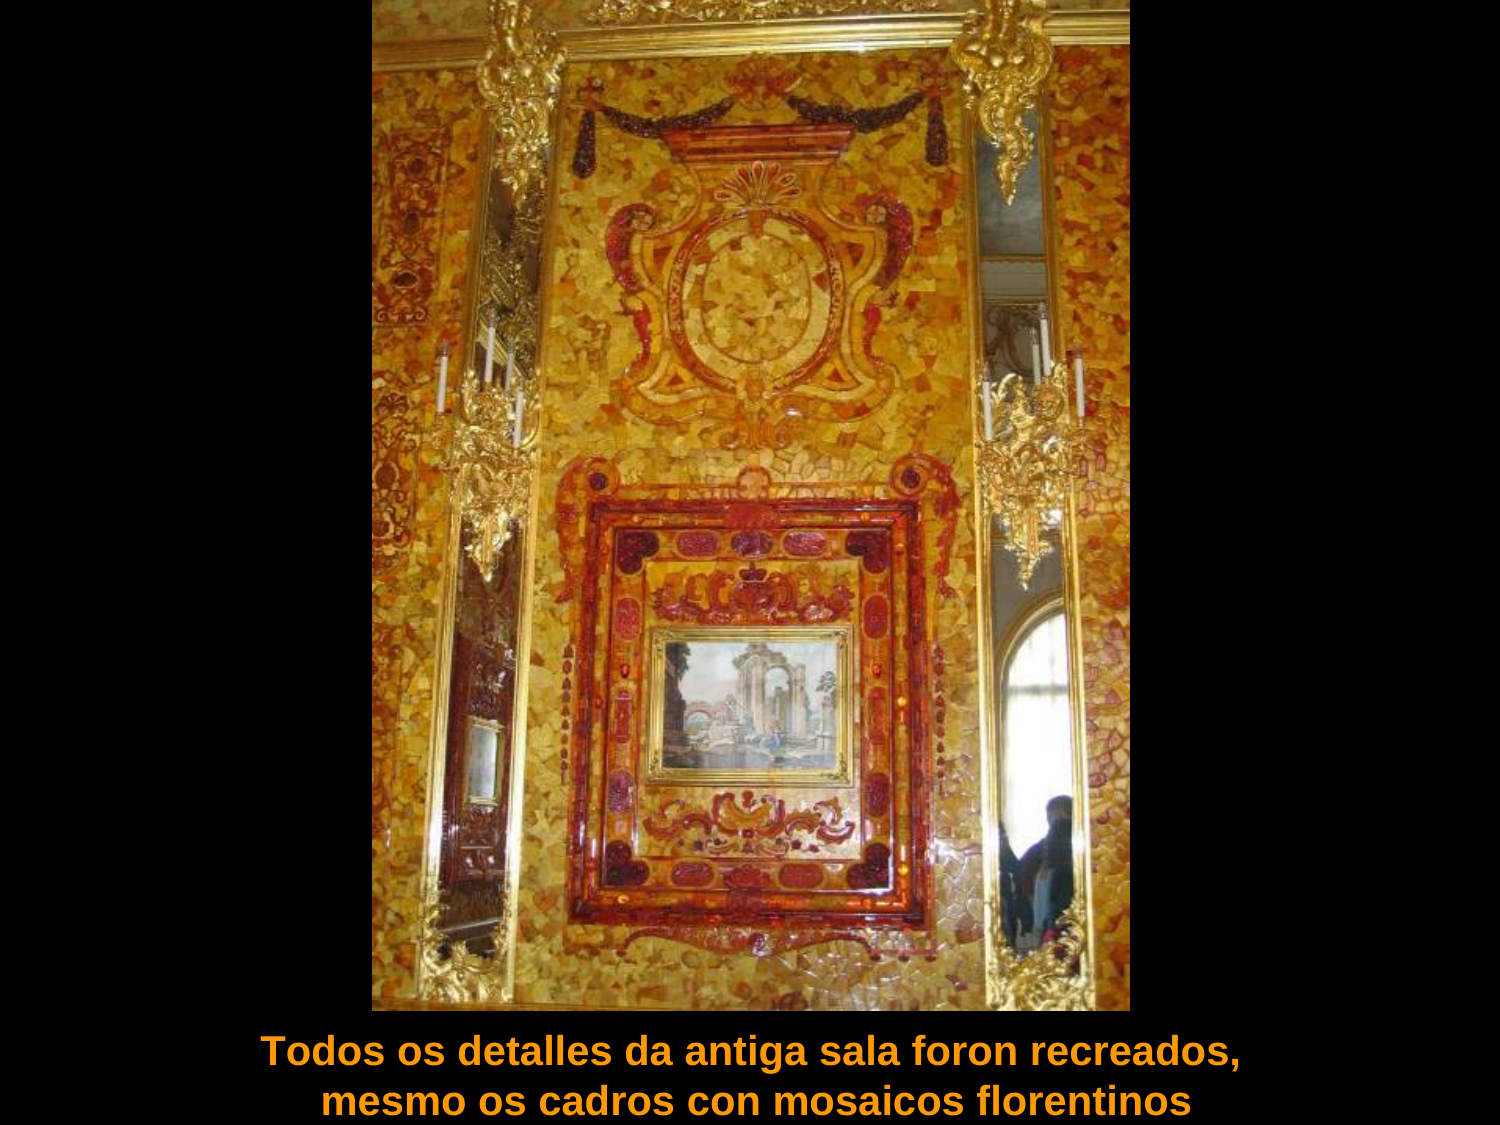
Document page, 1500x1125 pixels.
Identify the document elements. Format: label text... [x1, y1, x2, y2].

picture [372, 0, 1130, 1011]
text_box Todos os detalles da antiga sala foron recreados, mesmo os cadros con mosaicos florentinos [245, 1015, 1268, 1125]
